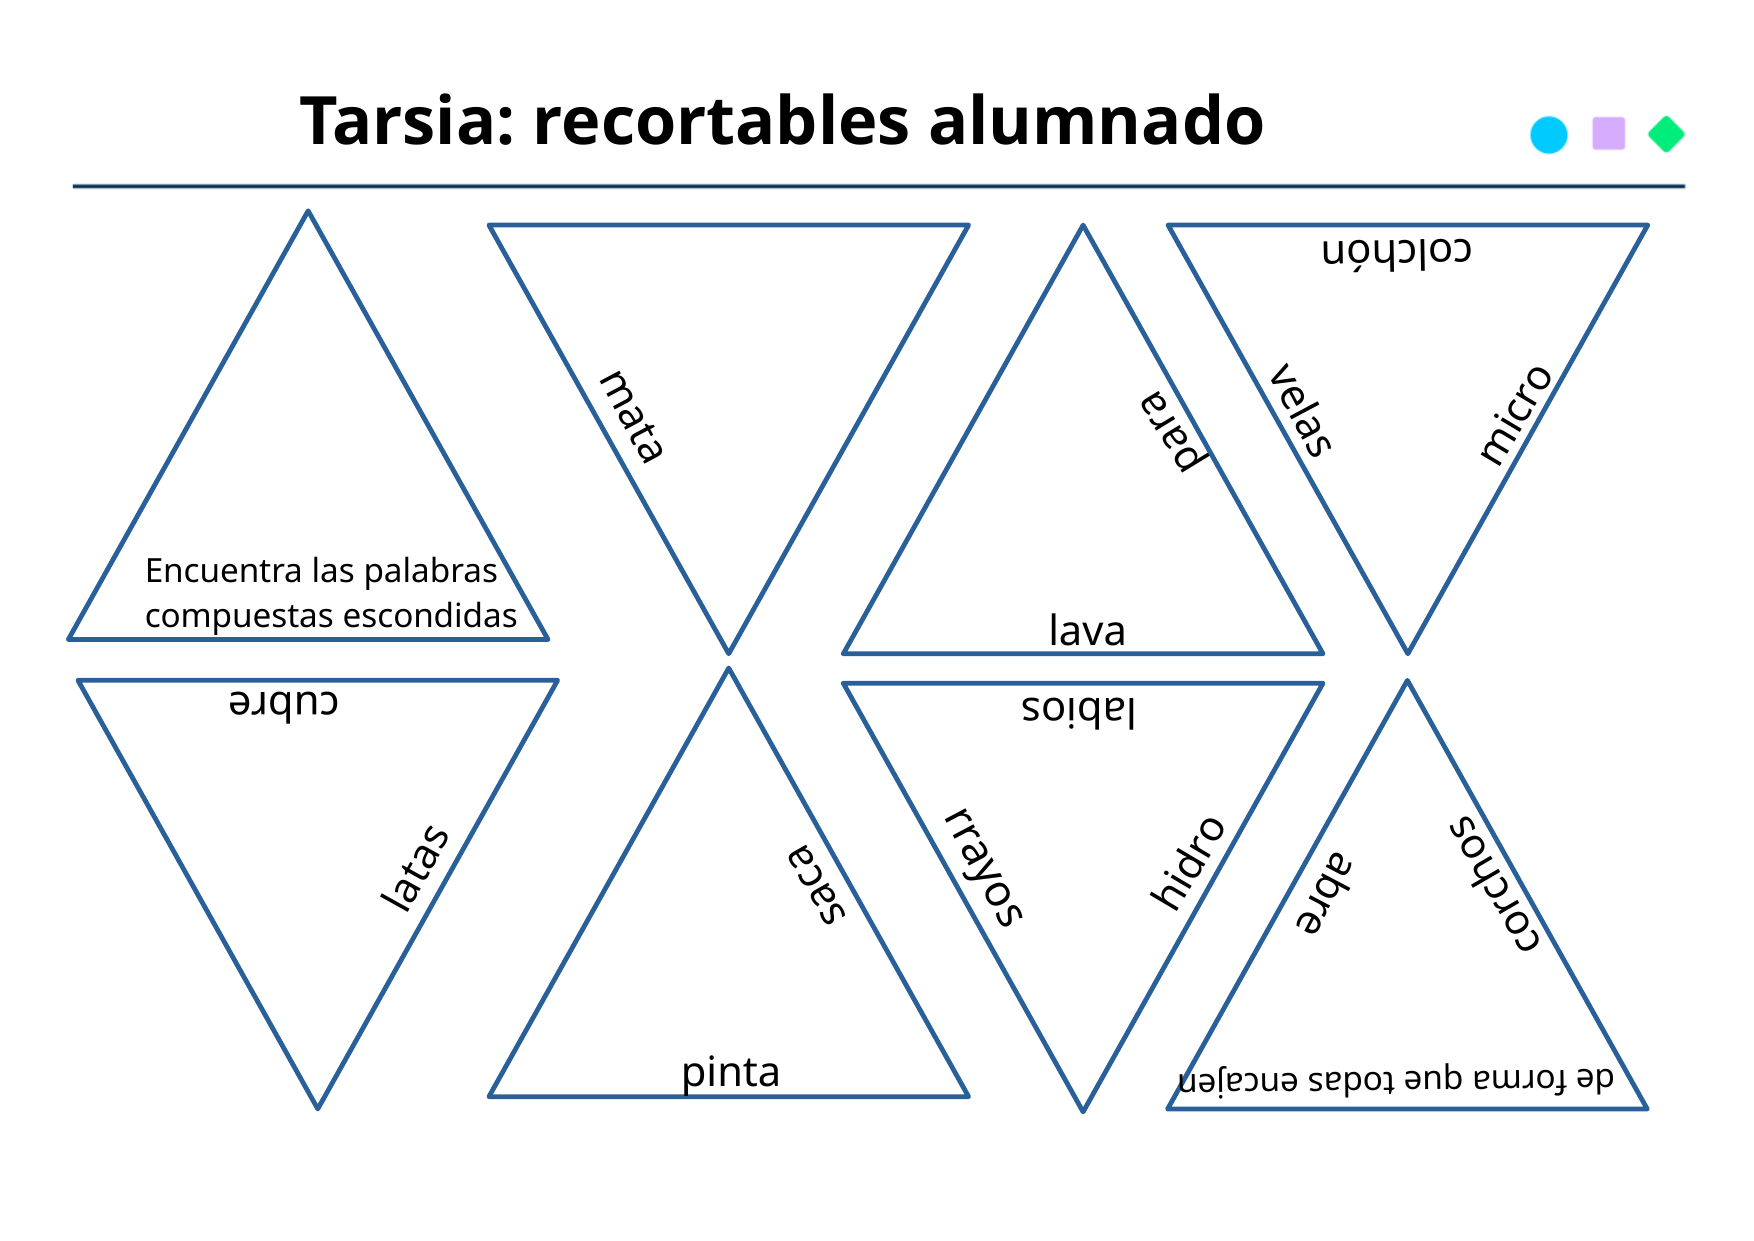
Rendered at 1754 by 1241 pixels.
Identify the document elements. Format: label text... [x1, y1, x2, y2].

text_box de forma que todas encajen [1156, 1035, 1630, 1118]
text_box velas [1247, 336, 1404, 551]
text_box [68, 210, 492, 640]
text_box [544, 632, 549, 640]
text_box saca [707, 743, 868, 957]
text_box Encuentra las palabras compuestas escondidas [129, 539, 544, 680]
text_box labios [944, 684, 1152, 751]
text_box para [1058, 293, 1224, 505]
text_box micro [1445, 277, 1609, 490]
text_box rrayos [923, 778, 1082, 994]
text_box lava [1033, 592, 1241, 660]
text_box latas [367, 712, 513, 919]
text_box [1206, 680, 1606, 1039]
text_box colchón [1280, 224, 1489, 295]
text_box mata [579, 340, 735, 555]
title Tarsia: recortables alumnado [88, 59, 1477, 179]
text_box [843, 225, 1324, 654]
text_box [1168, 225, 1648, 654]
text_box corchos [1402, 772, 1564, 985]
text_box [843, 683, 1324, 1112]
text_box [1630, 1078, 1648, 1110]
text_box cubre [147, 680, 355, 745]
text_box abre [1233, 829, 1389, 1038]
text_box hidro [1123, 722, 1286, 935]
text_box [488, 668, 969, 1097]
text_box [77, 680, 558, 1109]
text_box pinta [666, 1034, 873, 1102]
picture [59, 88, 1695, 211]
text_box [488, 225, 969, 654]
